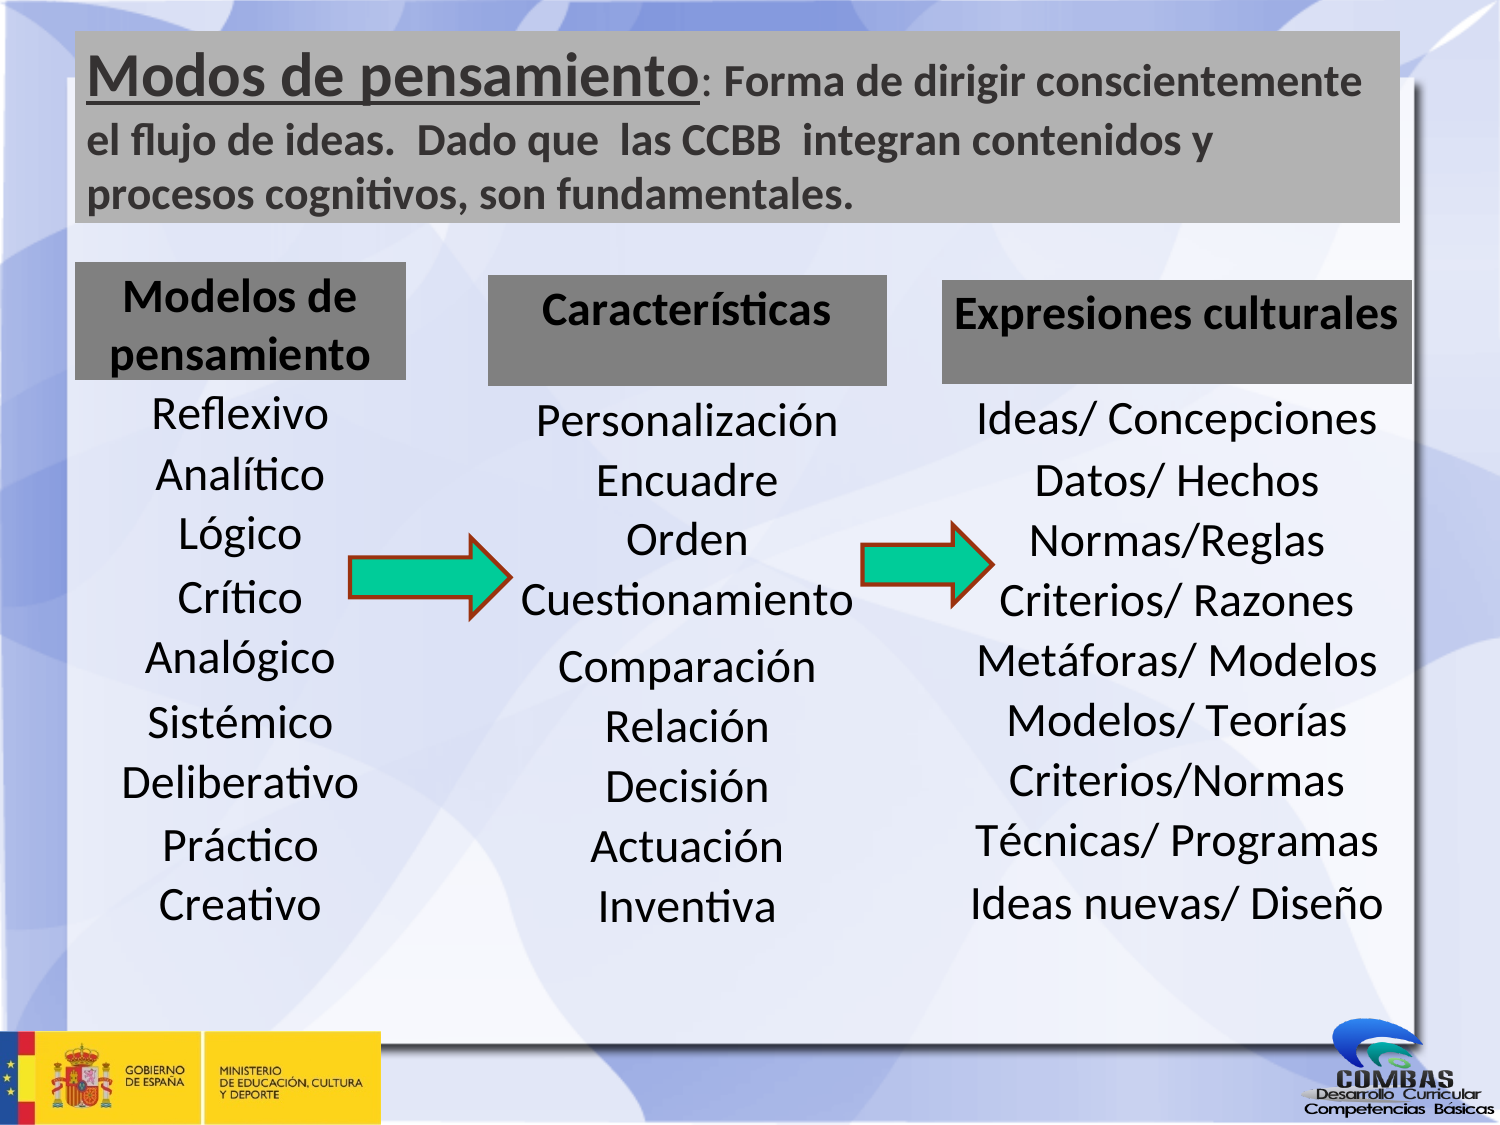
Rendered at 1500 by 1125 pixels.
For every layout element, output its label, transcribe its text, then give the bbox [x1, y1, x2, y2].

table_cell Lógico [75, 500, 406, 563]
table_cell Orden [488, 506, 887, 566]
table_cell Metáforas/ Modelos [942, 626, 1412, 686]
table_header Características [488, 275, 887, 386]
table_cell Criterios/Normas [942, 746, 1412, 806]
picture [0, 0, 1500, 1125]
table_cell Criterios/ Razones [942, 566, 1412, 626]
table_cell Encuadre [488, 446, 887, 506]
table_cell Personalización [488, 386, 887, 446]
table_cell Sistémico [75, 688, 406, 748]
table_cell Deliberativo [75, 748, 406, 811]
table_cell Relación [488, 692, 887, 752]
table_cell Crítico [75, 563, 406, 623]
table_cell Decisión [488, 752, 887, 812]
text_box [350, 537, 511, 618]
table_cell Reflexivo [75, 380, 406, 440]
table_cell Actuación [488, 812, 887, 872]
table_cell Creativo [75, 871, 406, 930]
table_cell Comparación [488, 633, 887, 692]
table_cell Normas/Reglas [942, 506, 1412, 566]
table_cell Ideas nuevas/ Diseño [942, 869, 1412, 939]
table_header Modos de pensamiento: Forma de dirigir conscientemente el flujo de ideas. Dado que las CCBB integran contenidos y procesos cognitivos, son fundamentales. [75, 31, 1400, 223]
table_cell Analítico [75, 440, 406, 500]
text_box [862, 524, 993, 605]
table_cell Analógico [75, 623, 406, 688]
table_cell Técnicas/ Programas [942, 806, 1412, 869]
table_header Expresiones culturales [942, 280, 1412, 384]
table_header Modelos de pensamiento [75, 262, 406, 380]
table_cell Ideas/ Concepciones [942, 384, 1412, 446]
table_cell Cuestionamiento [488, 566, 887, 633]
table_cell Datos/ Hechos [942, 446, 1412, 506]
table_cell Modelos/ Teorías [942, 686, 1412, 746]
table_cell Práctico [75, 811, 406, 871]
table_cell Inventiva [488, 872, 887, 932]
